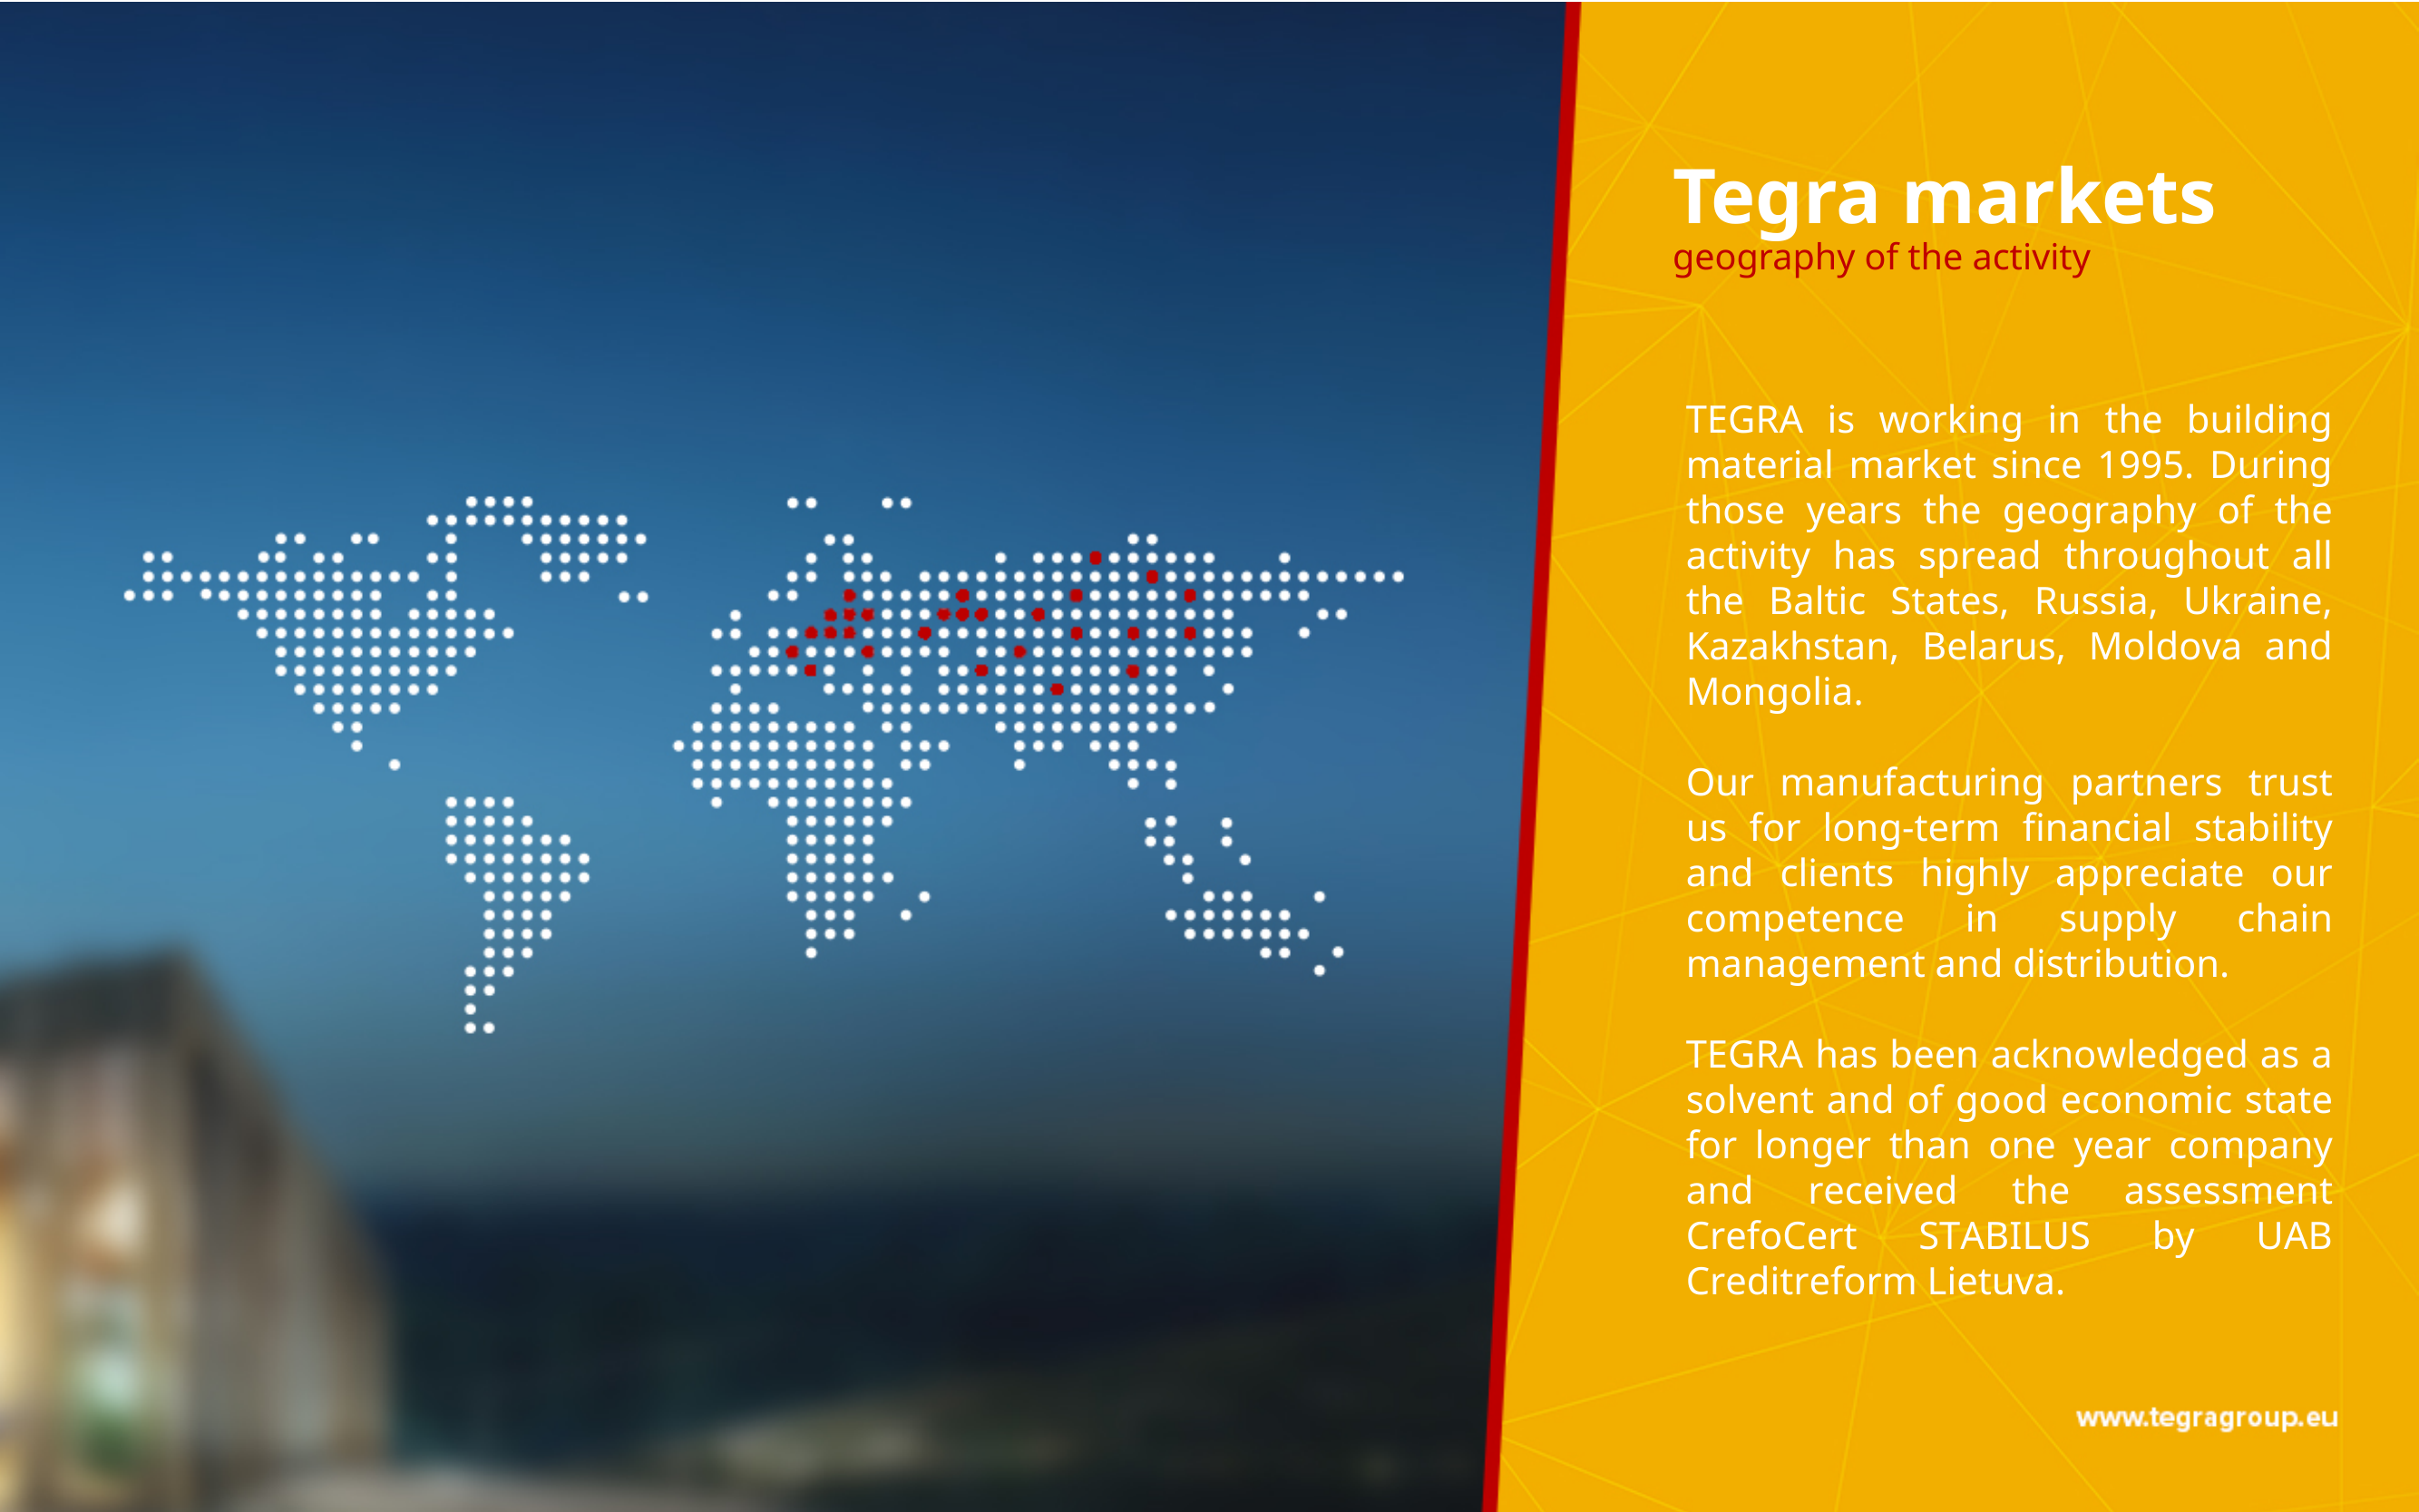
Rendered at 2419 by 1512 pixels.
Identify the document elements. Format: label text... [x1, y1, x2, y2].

text_box Tegra markets [1659, 141, 2349, 227]
picture [0, 2, 2419, 1512]
text_box TEGRA is working in the building material market since 1995. During those years the geography of the activity has spread throughout all the Baltic States, Russia, Ukraine, Kazakhstan, Belarus, Moldova and Mongolia. Our manufacturing partners trust us for long-term financial stability and clients highly appreciate our competence in supply chain management and distribution. TEGRA has been acknowledged as a solvent and of good economic state for longer than one year company and received the assessment CrefoCert STABILUS by UAB Creditreform Lietuva. [1672, 388, 2349, 1318]
text_box geography of the activity [1659, 227, 2349, 286]
